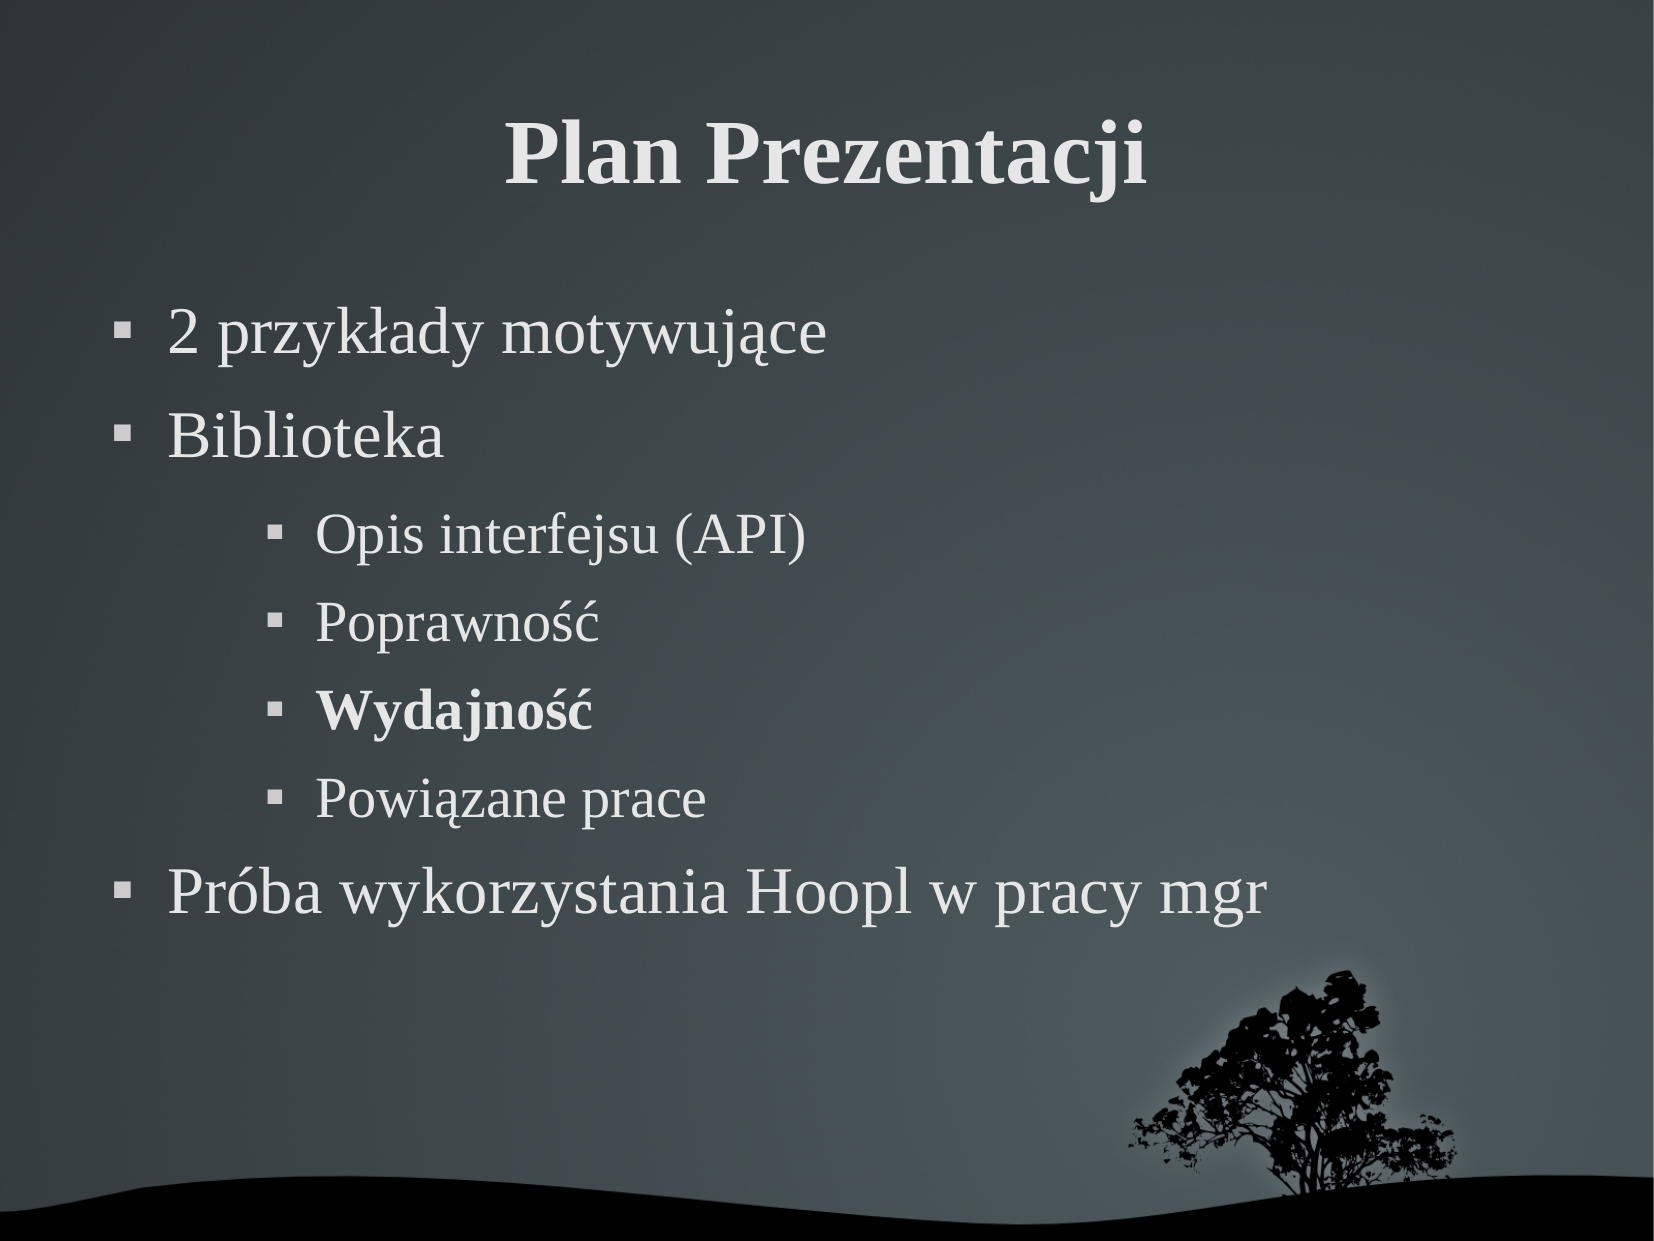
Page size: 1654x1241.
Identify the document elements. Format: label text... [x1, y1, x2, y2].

list 2 przykłady motywujące Biblioteka Opis interfejsu (API) Poprawność Wydajność Powiązane prace Próba wykorzystania Hoopl w pracy mgr [78, 294, 1567, 1098]
title Plan Prezentacji [82, 56, 1571, 250]
picture [0, 0, 1654, 1241]
